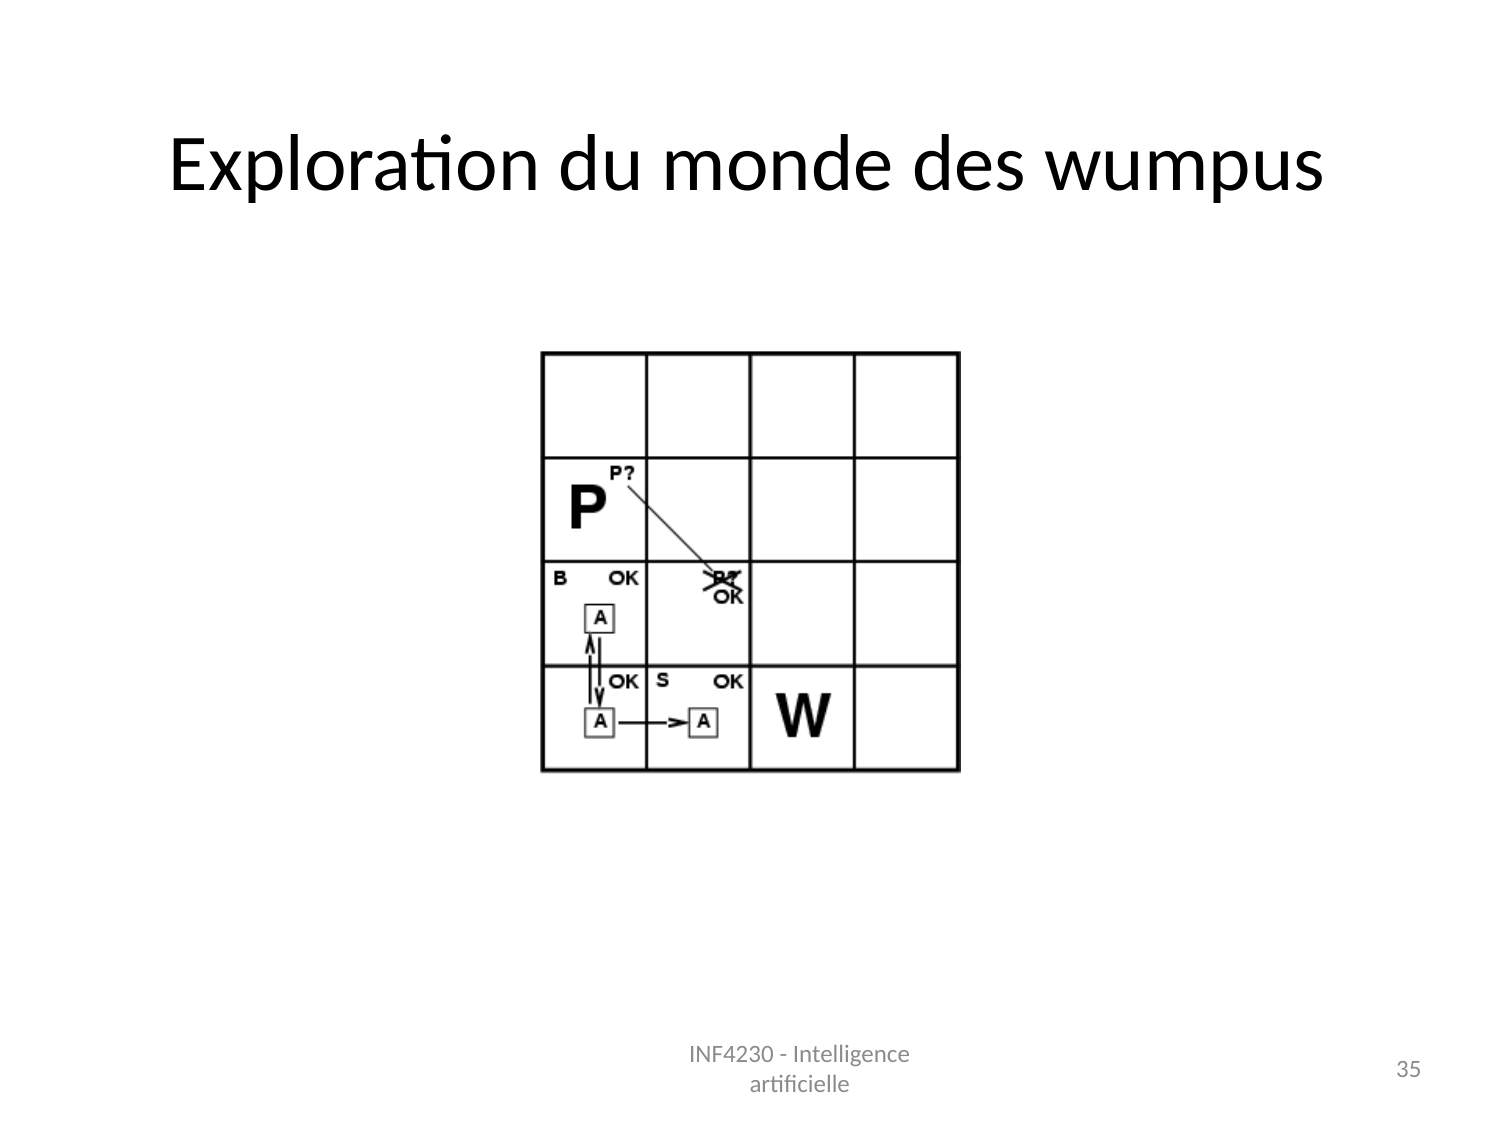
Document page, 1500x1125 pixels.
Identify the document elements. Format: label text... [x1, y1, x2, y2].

picture [539, 350, 961, 775]
footer INF4230 - Intelligence artificielle [624, 1028, 975, 1107]
title Exploration du monde des wumpus [110, 64, 1386, 252]
slide_number <numéro> [1260, 1028, 1437, 1107]
